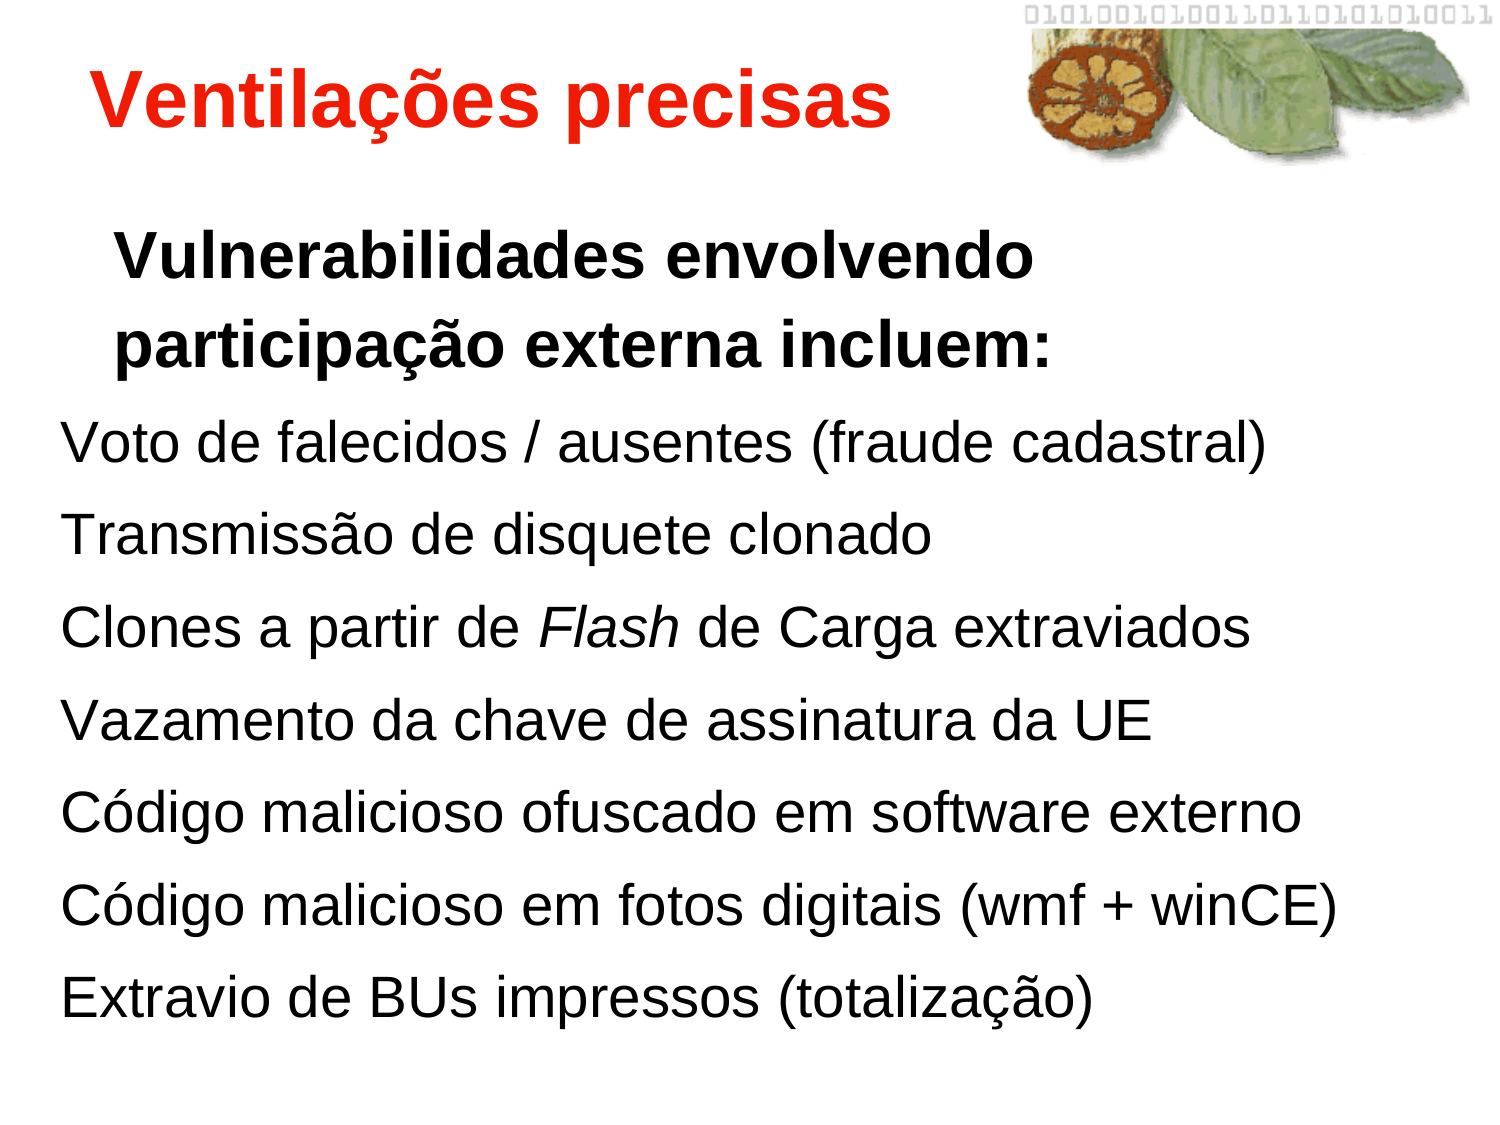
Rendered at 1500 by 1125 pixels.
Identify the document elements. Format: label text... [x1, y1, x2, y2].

picture [1021, 0, 1494, 166]
title Ventilações precisas [75, 23, 1313, 153]
list Vulnerabilidades envolvendo participação externa incluem: Voto de falecidos / ausentes (fraude cadastral) Transmissão de disquete clonado Clones a partir de Flash de Carga extraviados Vazamento da chave de assinatura da UE Código malicioso ofuscado em software externo Código malicioso em fotos digitais (wmf + winCE) Extravio de BUs impressos (totalização) [44, 195, 1474, 1038]
